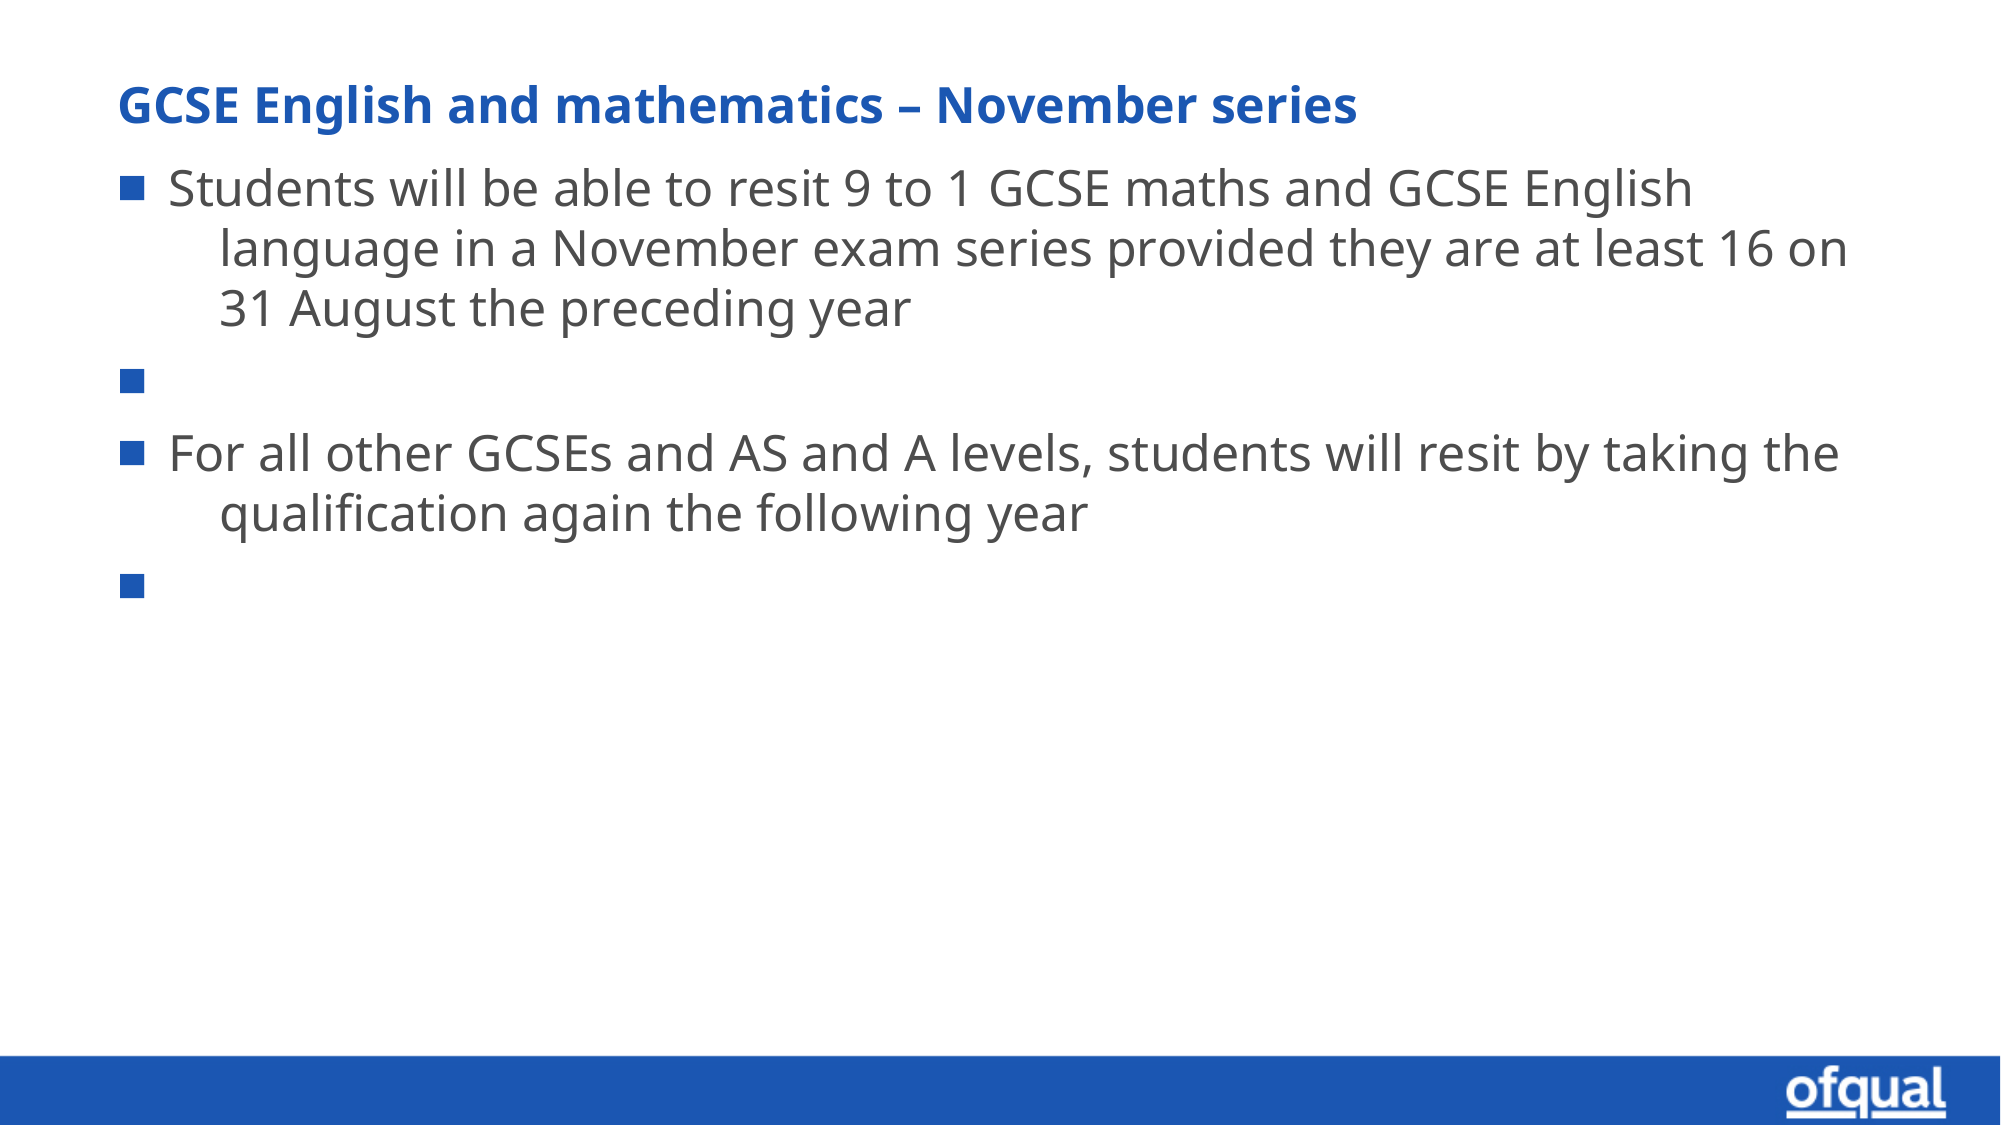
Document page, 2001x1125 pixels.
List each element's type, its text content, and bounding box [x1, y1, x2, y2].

list Students will be able to resit 9 to 1 GCSE maths and GCSE English language in a November exam series provided they are at least 16 on 31 August the preceding year For all other GCSEs and AS and A levels, students will resit by taking the qualification again the following year [102, 150, 1903, 1036]
title GCSE English and mathematics – November series [102, 66, 1903, 150]
